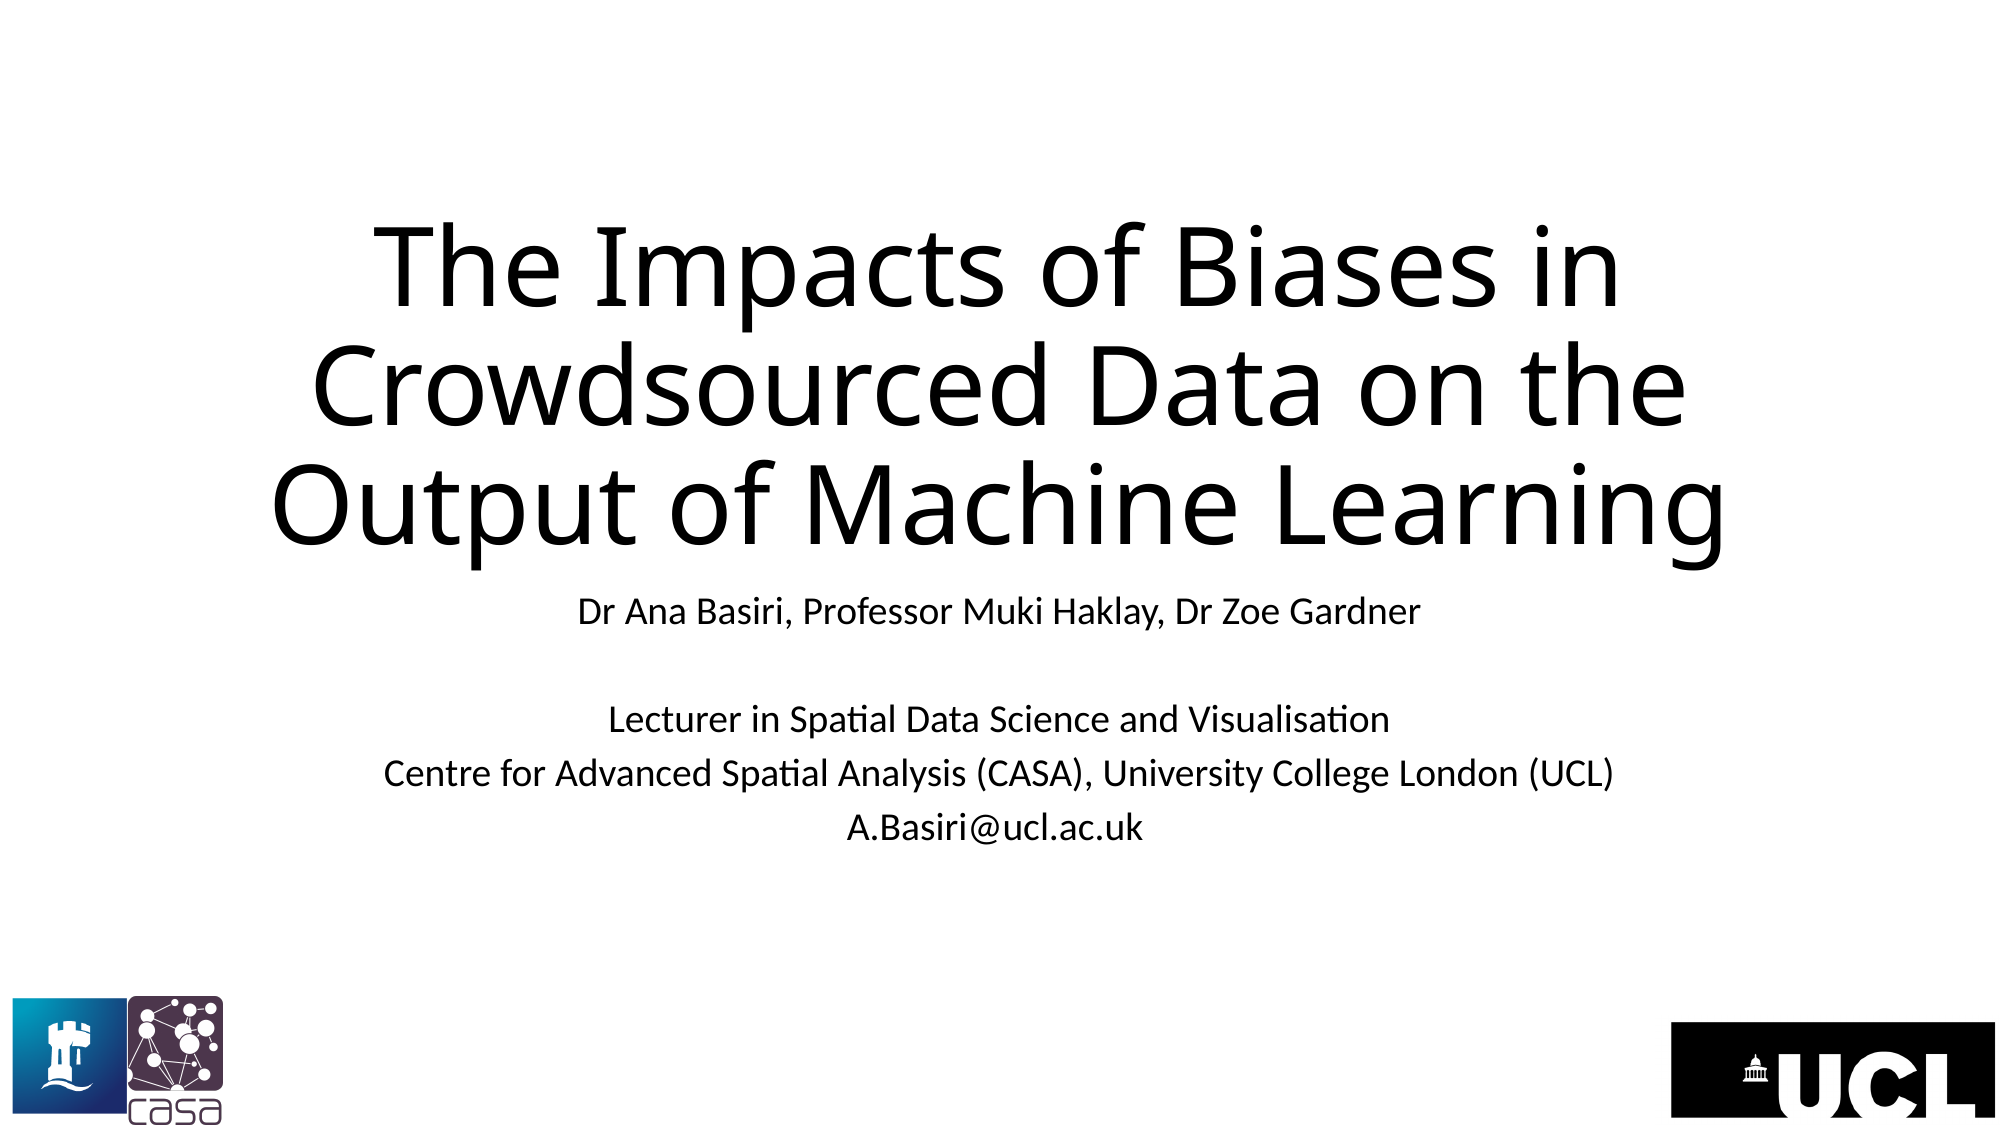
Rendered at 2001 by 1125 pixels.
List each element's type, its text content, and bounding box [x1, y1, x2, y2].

title The Impacts of Biases in Crowdsourced Data on the Output of Machine Learning [249, 184, 1750, 576]
subtitle Dr Ana Basiri, Professor Muki Haklay, Dr Zoe Gardner Lecturer in Spatial Data Science and Visualisation Centre for Advanced Spatial Analysis (CASA), University College London (UCL) A.Basiri@ucl.ac.uk [249, 590, 1750, 863]
